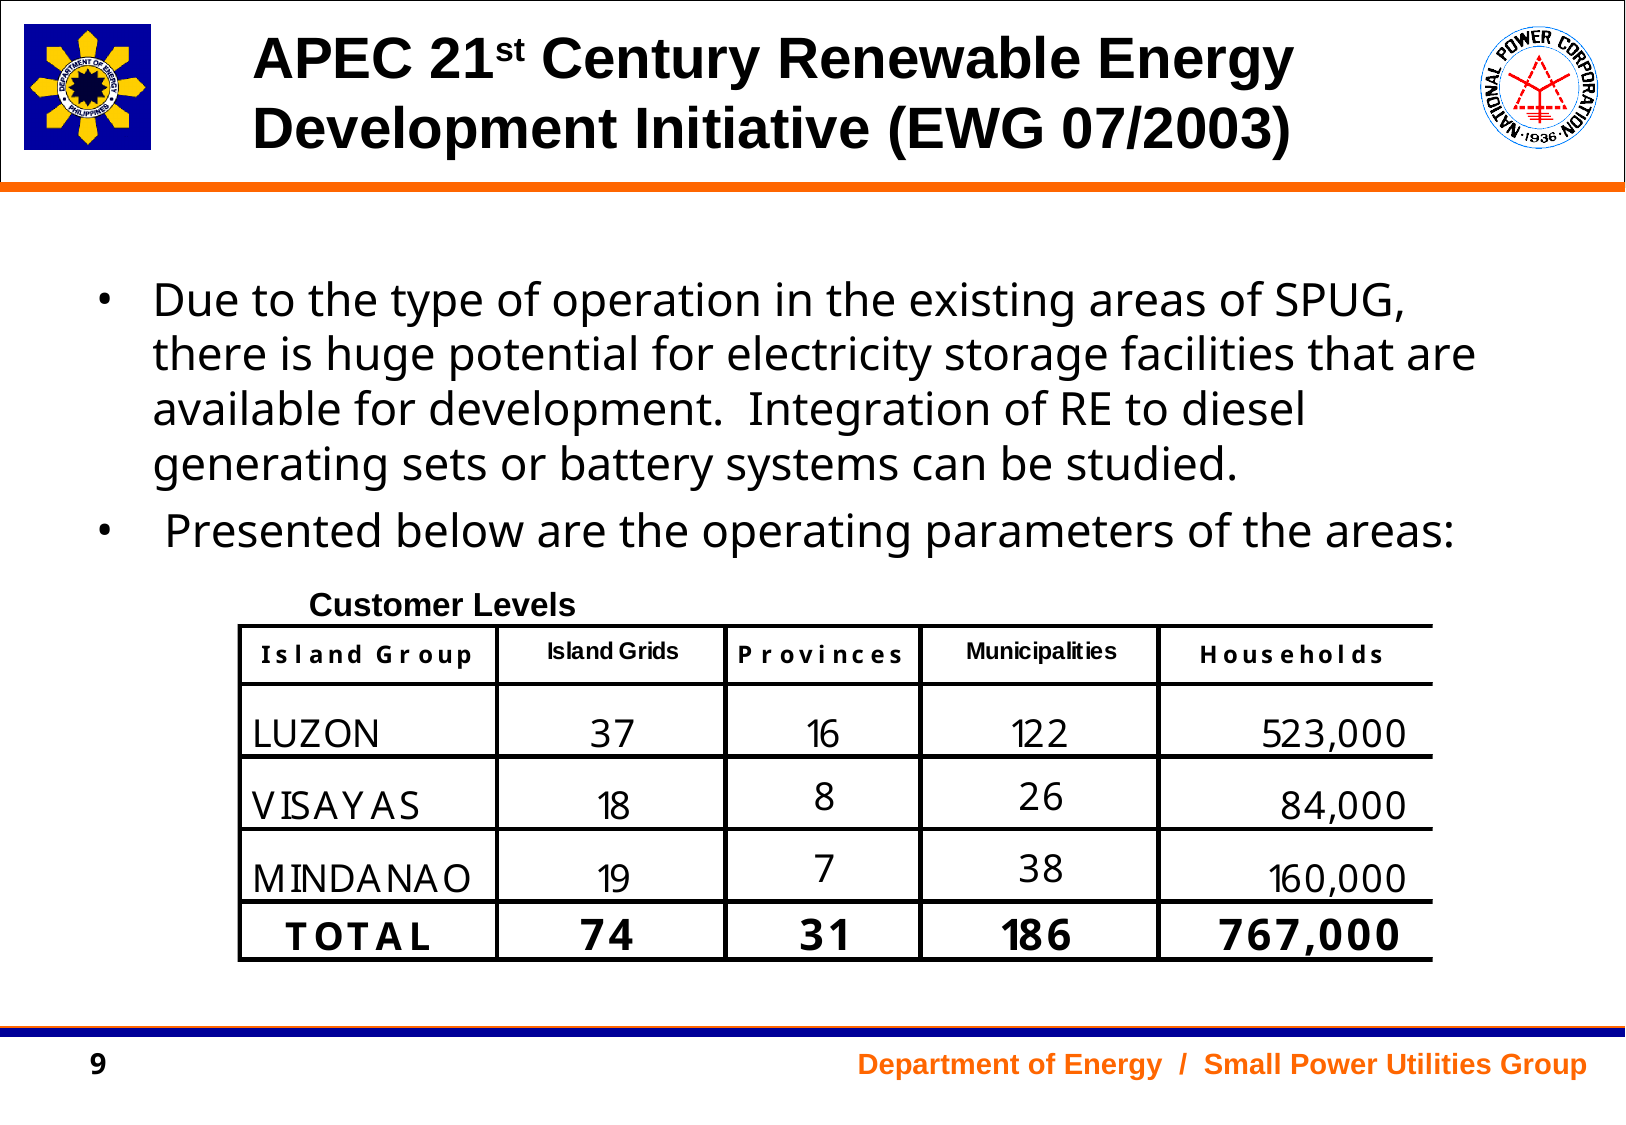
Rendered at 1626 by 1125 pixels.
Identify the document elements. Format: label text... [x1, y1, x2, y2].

chart [237, 623, 1438, 1026]
list Due to the type of operation in the existing areas of SPUG, there is huge potential for electricity storage facilities that are available for development. Integration of RE to diesel generating sets or battery systems can be studied. Presented below are the operating parameters of the areas: [81, 262, 1544, 1005]
picture [1475, 24, 1600, 150]
picture [24, 24, 151, 150]
text_box Customer Levels [294, 574, 592, 631]
